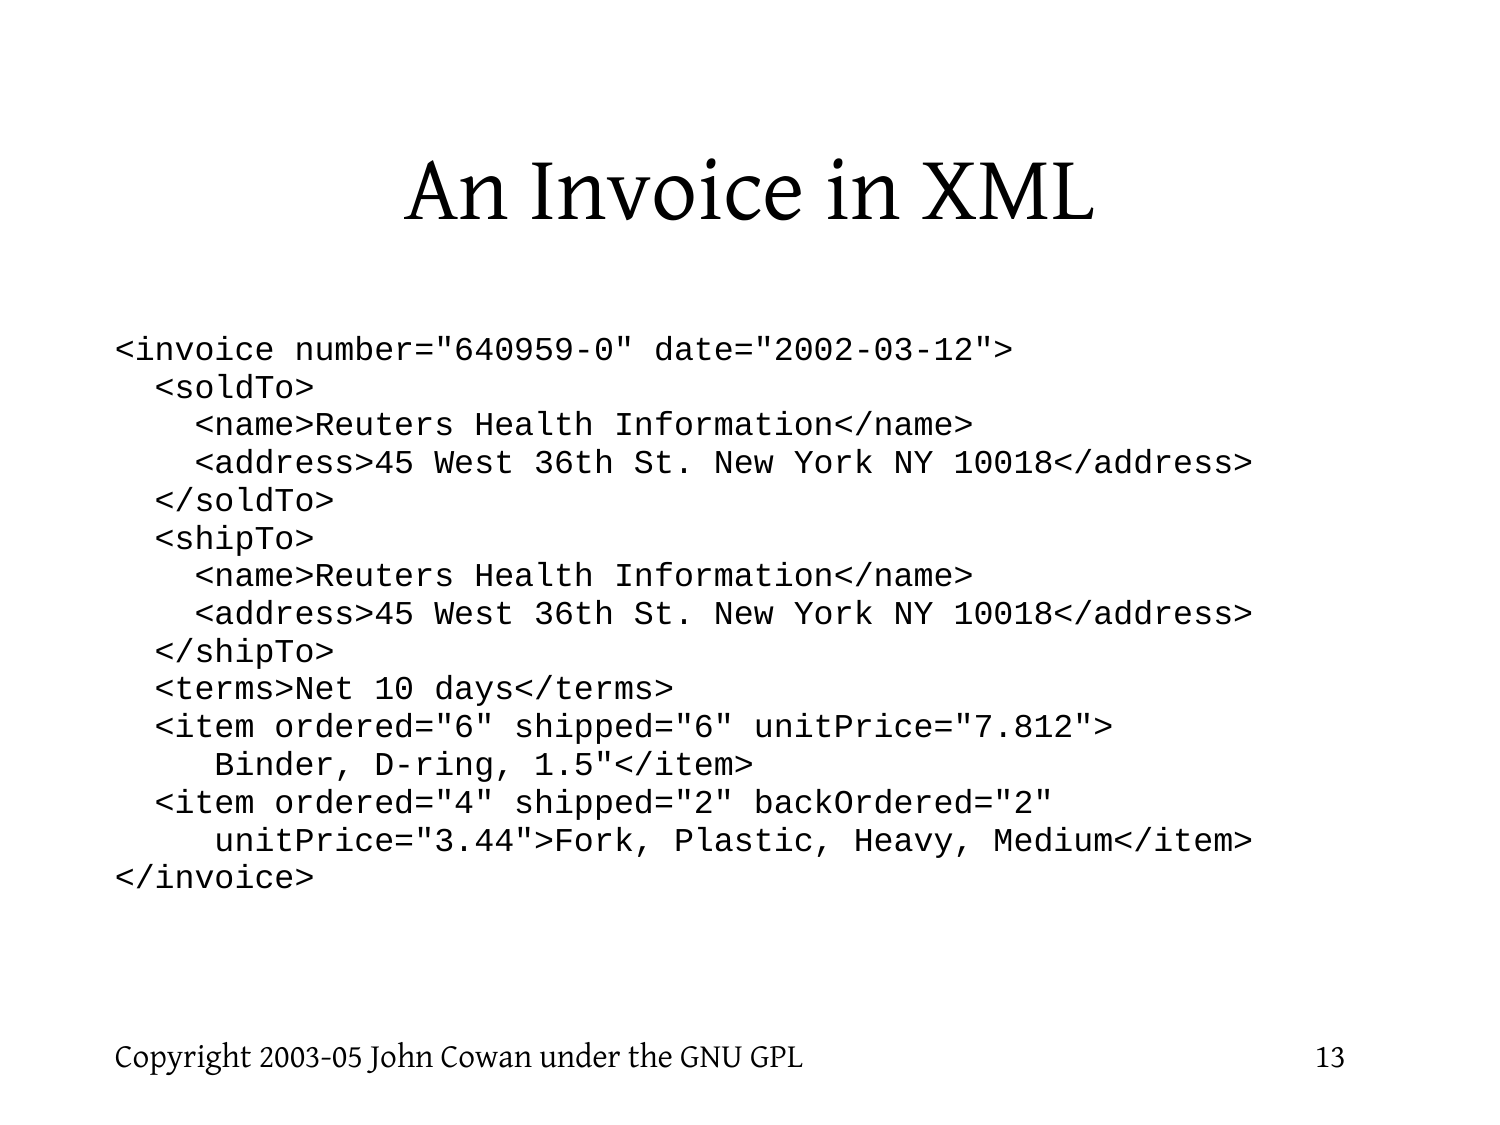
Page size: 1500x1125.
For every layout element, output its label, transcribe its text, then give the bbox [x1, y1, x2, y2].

text_box <invoice number="640959-0" date="2002-03-12"> <soldTo> <name>Reuters Health Information</name> <address>45 West 36th St. New York NY 10018</address> </soldTo> <shipTo> <name>Reuters Health Information</name> <address>45 West 36th St. New York NY 10018</address> </shipTo> <terms>Net 10 days</terms> <item ordered="6" shipped="6" unitPrice="7.812"> Binder, D-ring, 1.5"</item> <item ordered="4" shipped="2" backOrdered="2" unitPrice="3.44">Fork, Plastic, Heavy, Medium</item> </invoice> [99, 324, 1413, 953]
title An Invoice in XML [112, 99, 1388, 288]
